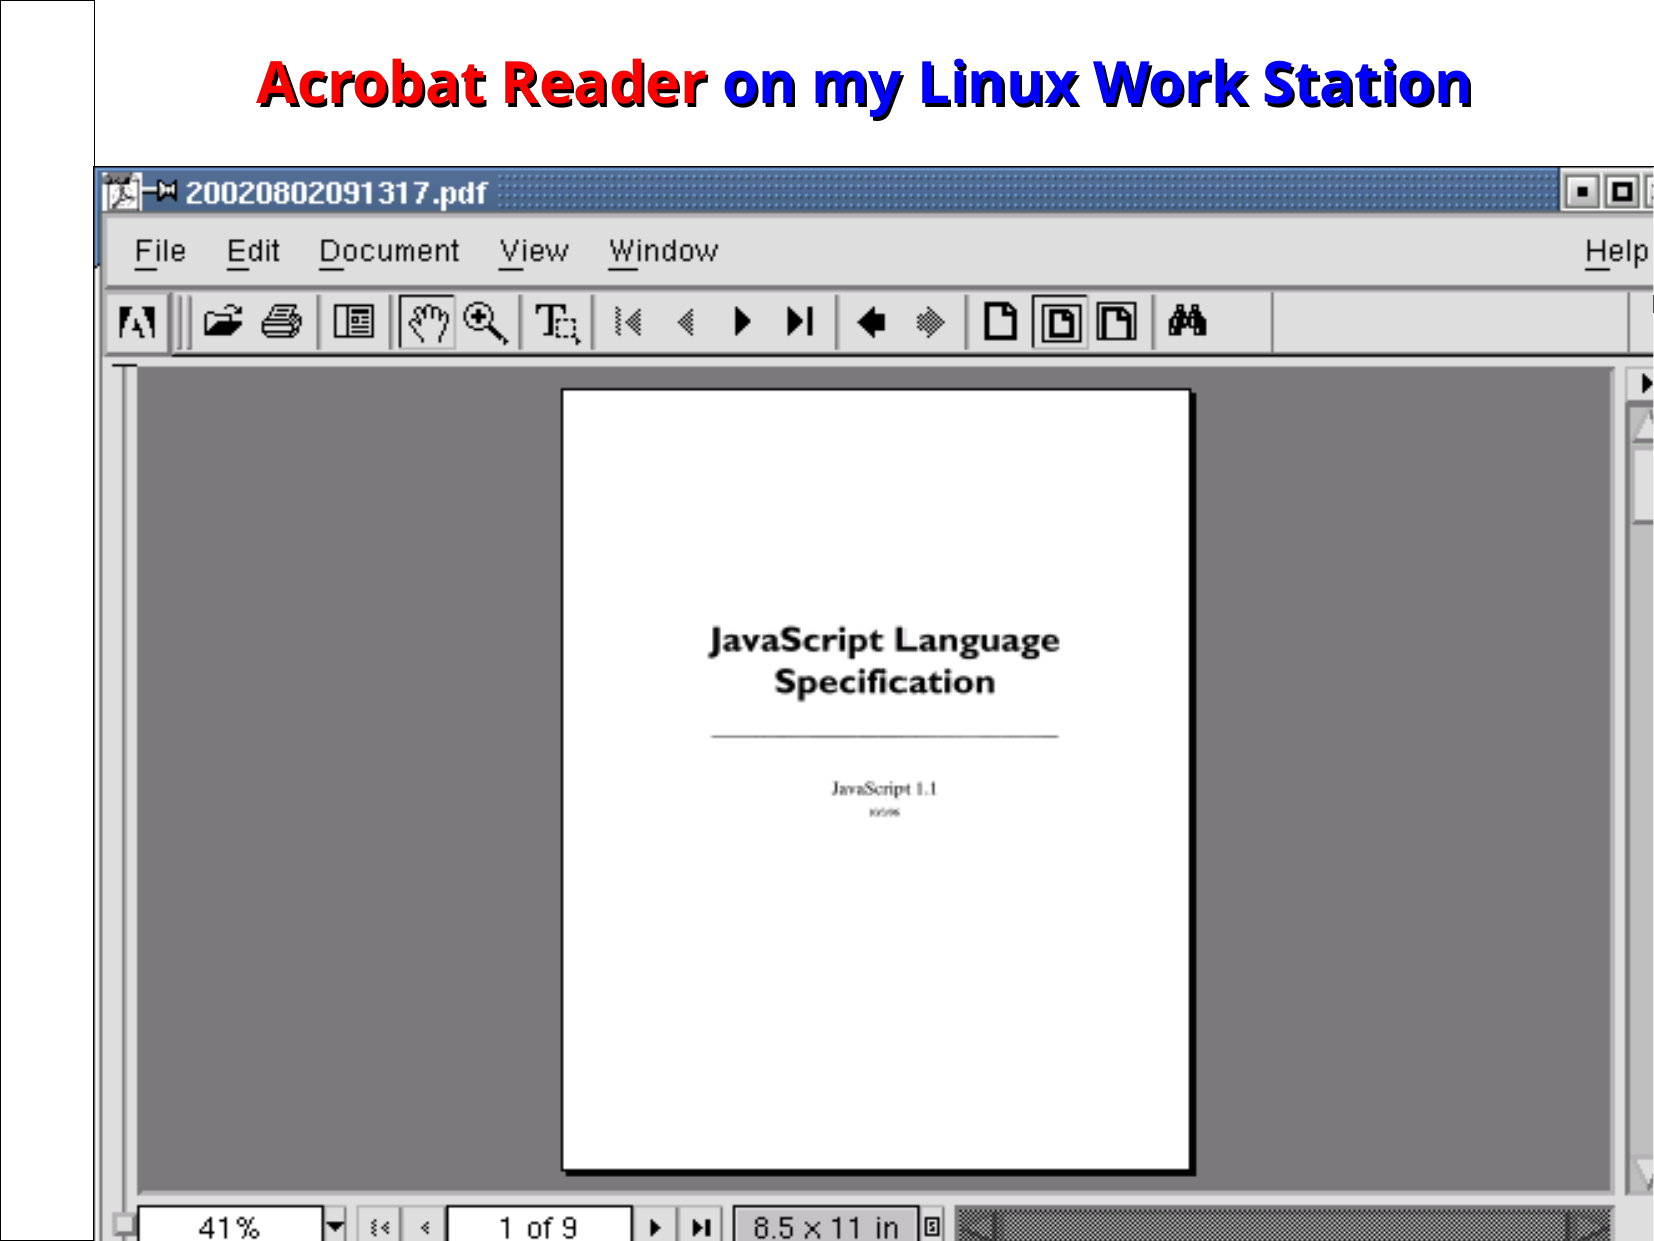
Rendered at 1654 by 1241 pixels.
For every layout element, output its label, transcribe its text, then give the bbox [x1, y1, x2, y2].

text_box Acrobat Reader on my Linux Work Station [173, 41, 1556, 121]
picture [93, 166, 1654, 1241]
